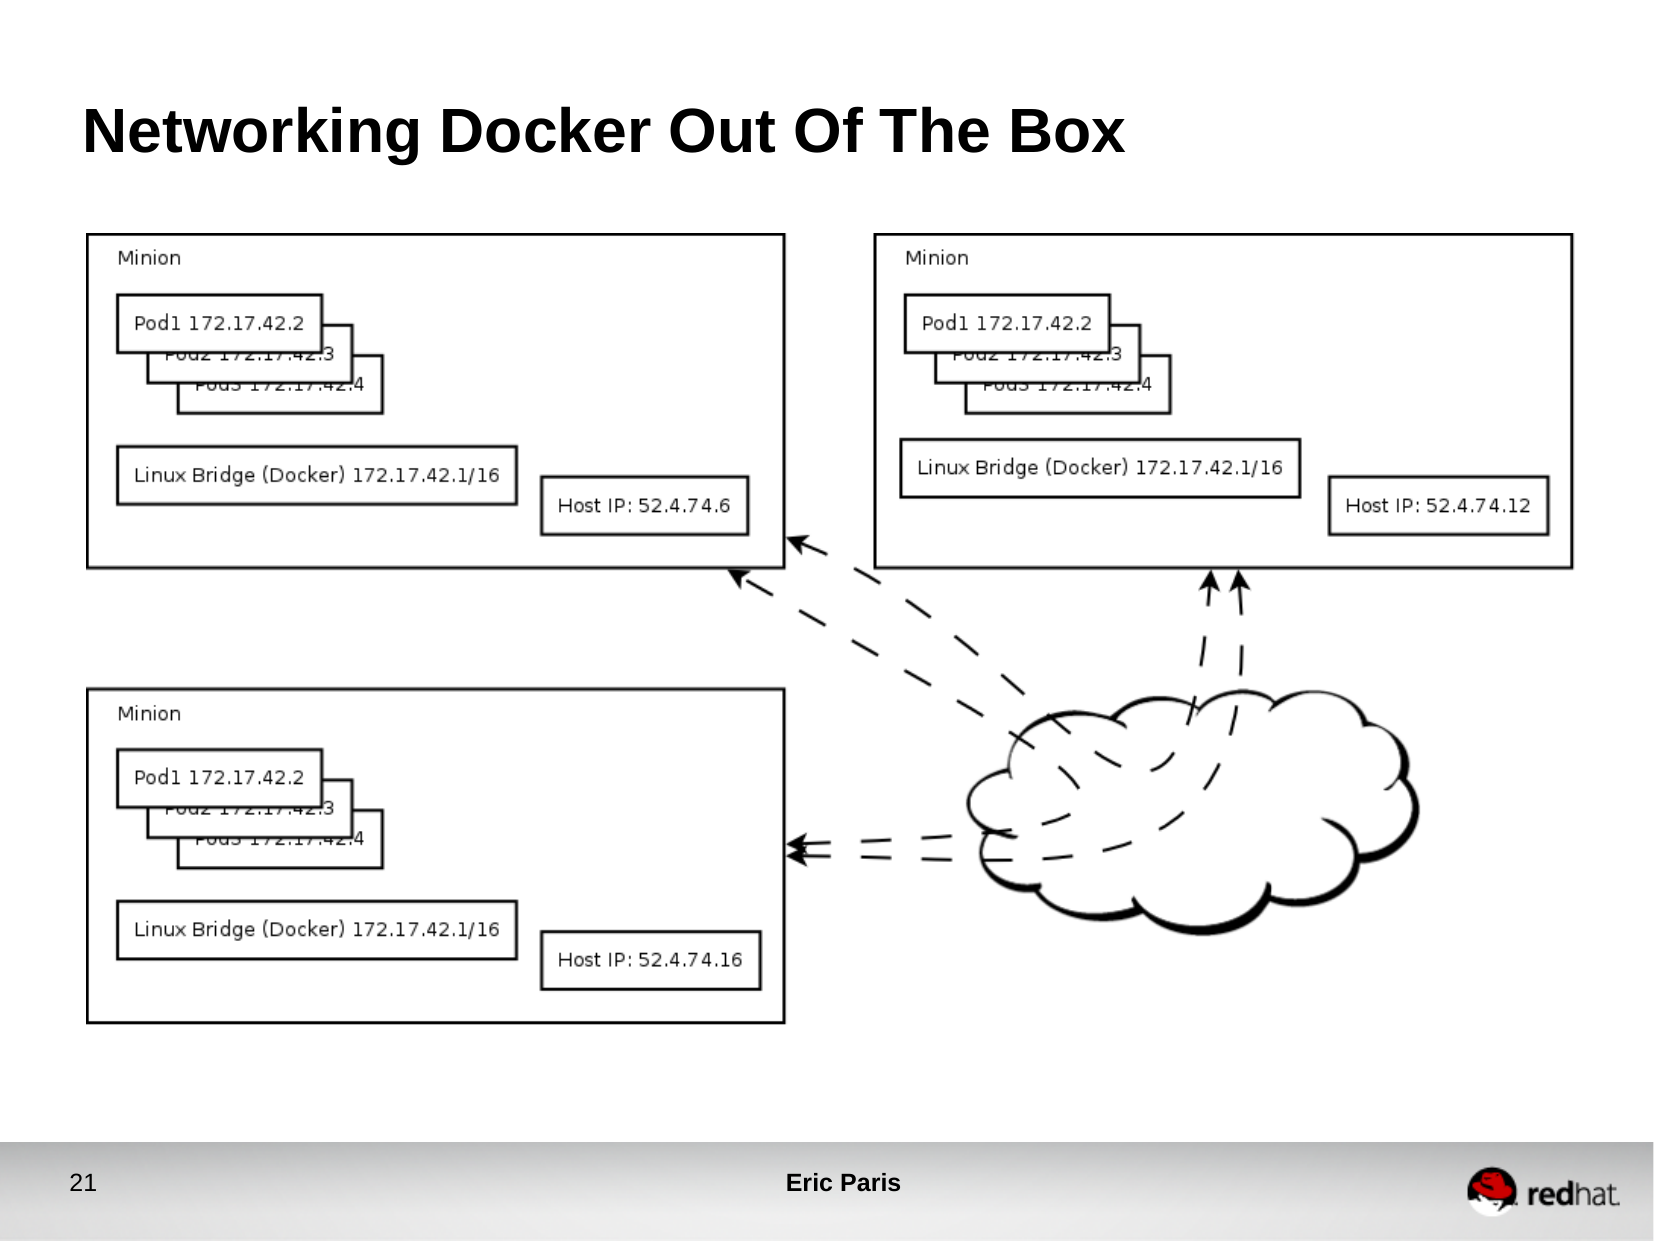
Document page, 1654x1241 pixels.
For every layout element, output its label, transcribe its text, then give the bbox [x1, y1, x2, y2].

title Networking Docker Out Of The Box [82, 37, 1571, 226]
picture [86, 233, 1575, 1026]
picture [0, 1142, 1654, 1241]
